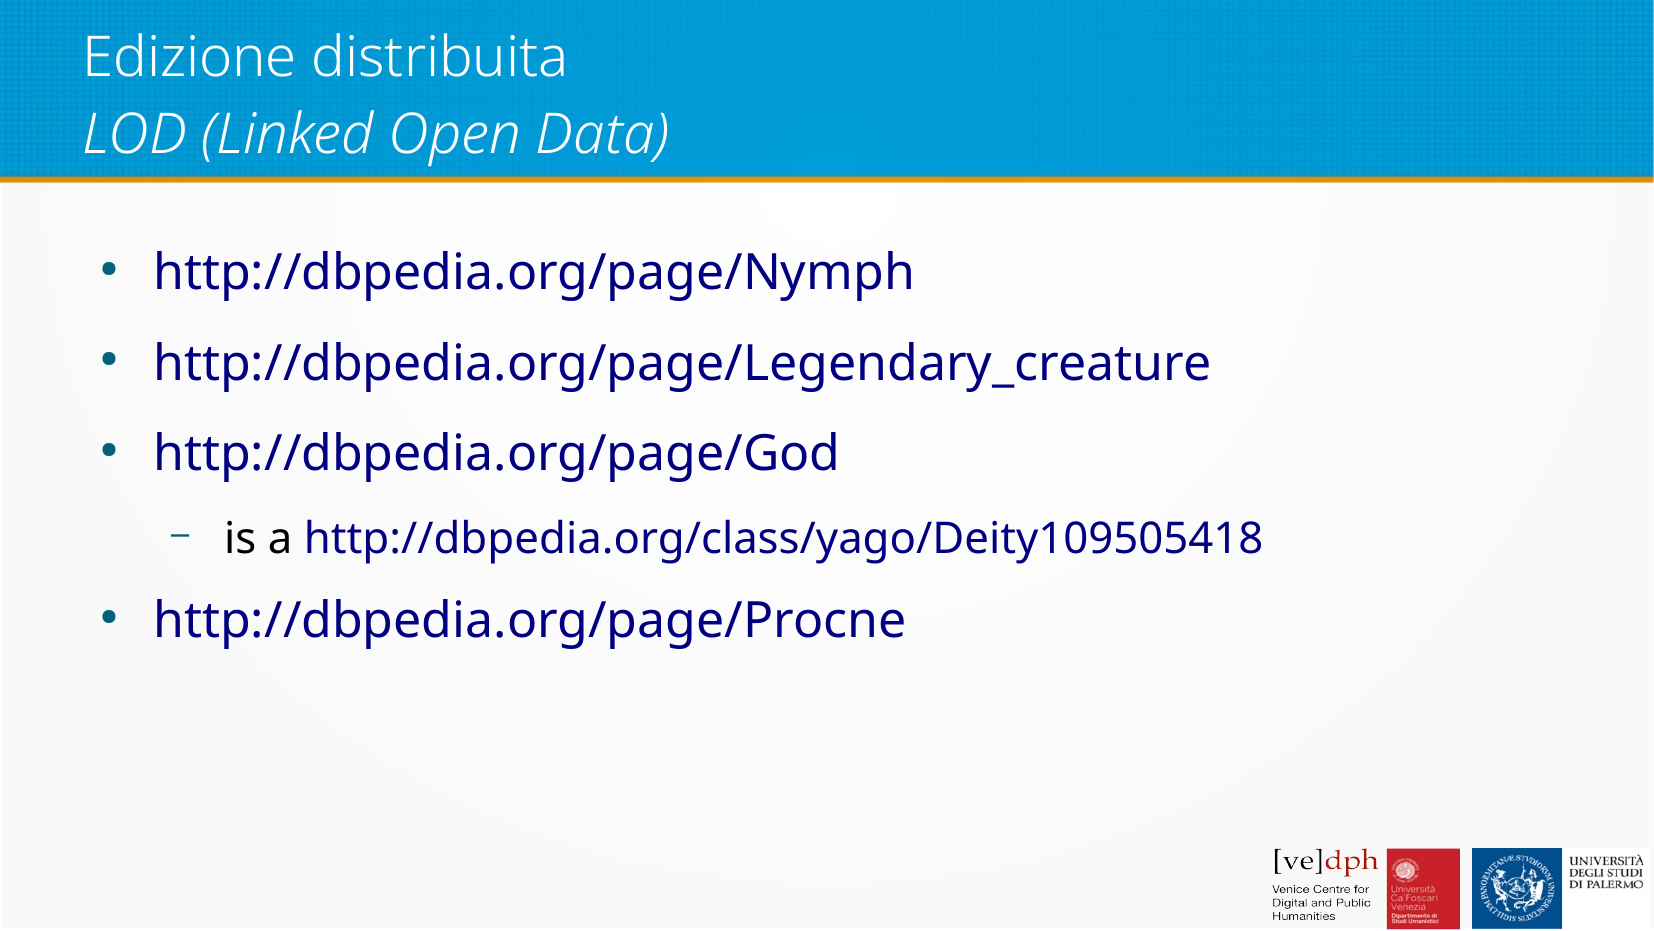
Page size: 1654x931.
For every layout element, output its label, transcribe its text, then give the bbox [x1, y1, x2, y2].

picture [0, 175, 1654, 931]
title Edizione distribuita LOD (Linked Open Data) [82, 14, 1571, 171]
list http://dbpedia.org/page/Nymph http://dbpedia.org/page/Legendary_creature http://dbpedia.org/page/God is a http://dbpedia.org/class/yago/Deity109505418 http://dbpedia.org/page/Procne [82, 236, 1563, 811]
